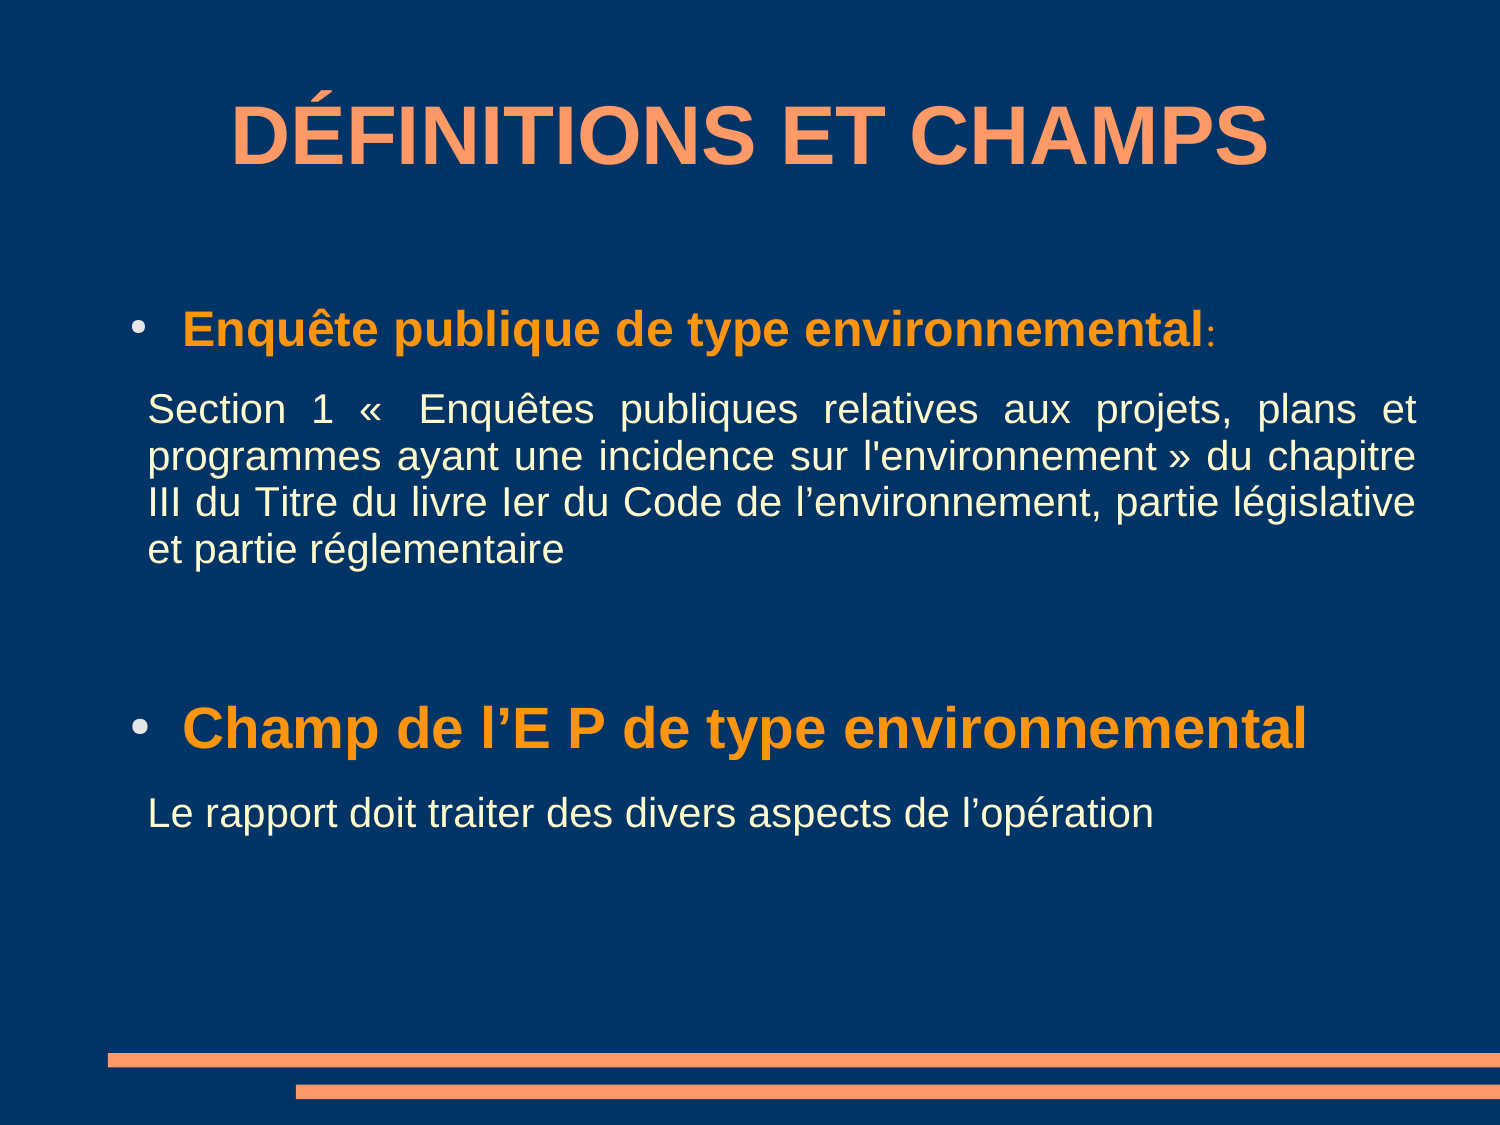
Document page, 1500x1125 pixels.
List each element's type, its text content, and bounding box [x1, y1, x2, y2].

list Enquête publique de type environnemental: Section 1 « Enquêtes publiques relatives aux projets, plans et programmes ayant une incidence sur l'environnement » du chapitre III du Titre du livre Ier du Code de l’environnement, partie législative et partie réglementaire Champ de l’E P de type environnemental Le rapport doit traiter des divers aspects de l’opération [111, 206, 1418, 1036]
title DÉFINITIONS ET CHAMPS [110, 49, 1392, 223]
